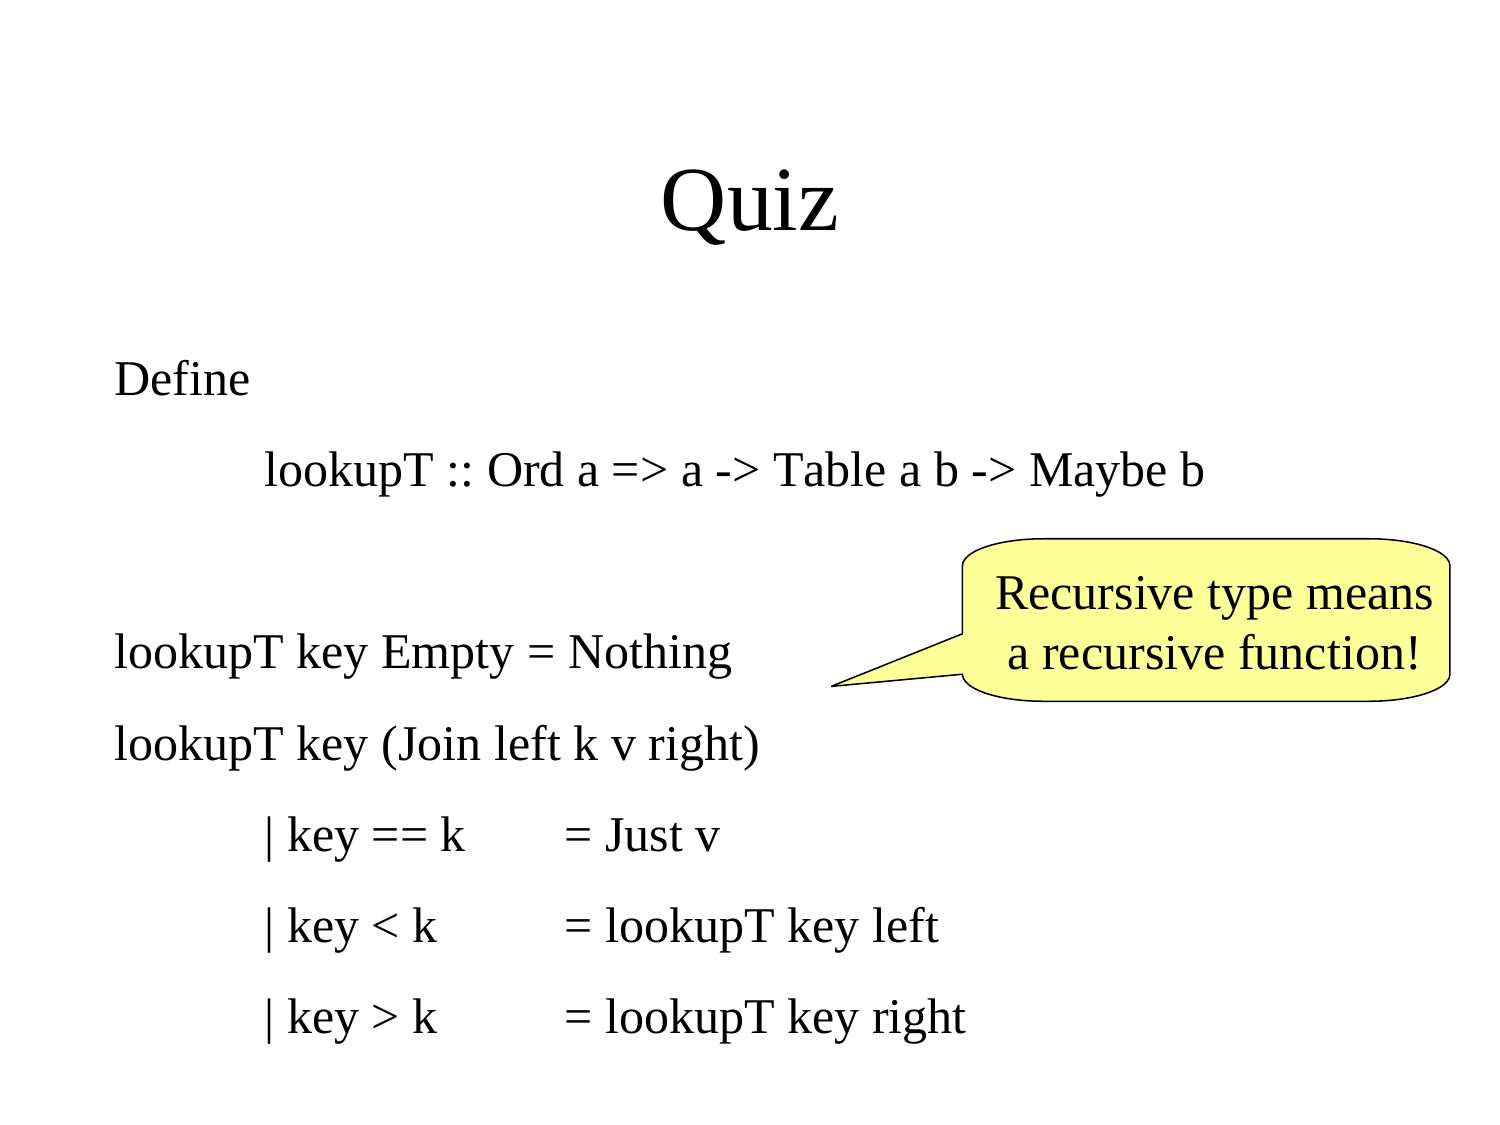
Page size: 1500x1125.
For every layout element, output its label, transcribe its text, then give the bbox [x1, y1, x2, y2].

text_box Define lookupT :: Ord a => a -> Table a b -> Maybe b lookupT key Empty = Nothing lookupT key (Join left k v right) | key == k = Just v | key < k = lookupT key left | key > k = lookupT key right [99, 337, 1401, 1052]
text_box Recursive type means a recursive function! [831, 538, 1450, 702]
title Quiz [112, 99, 1388, 288]
